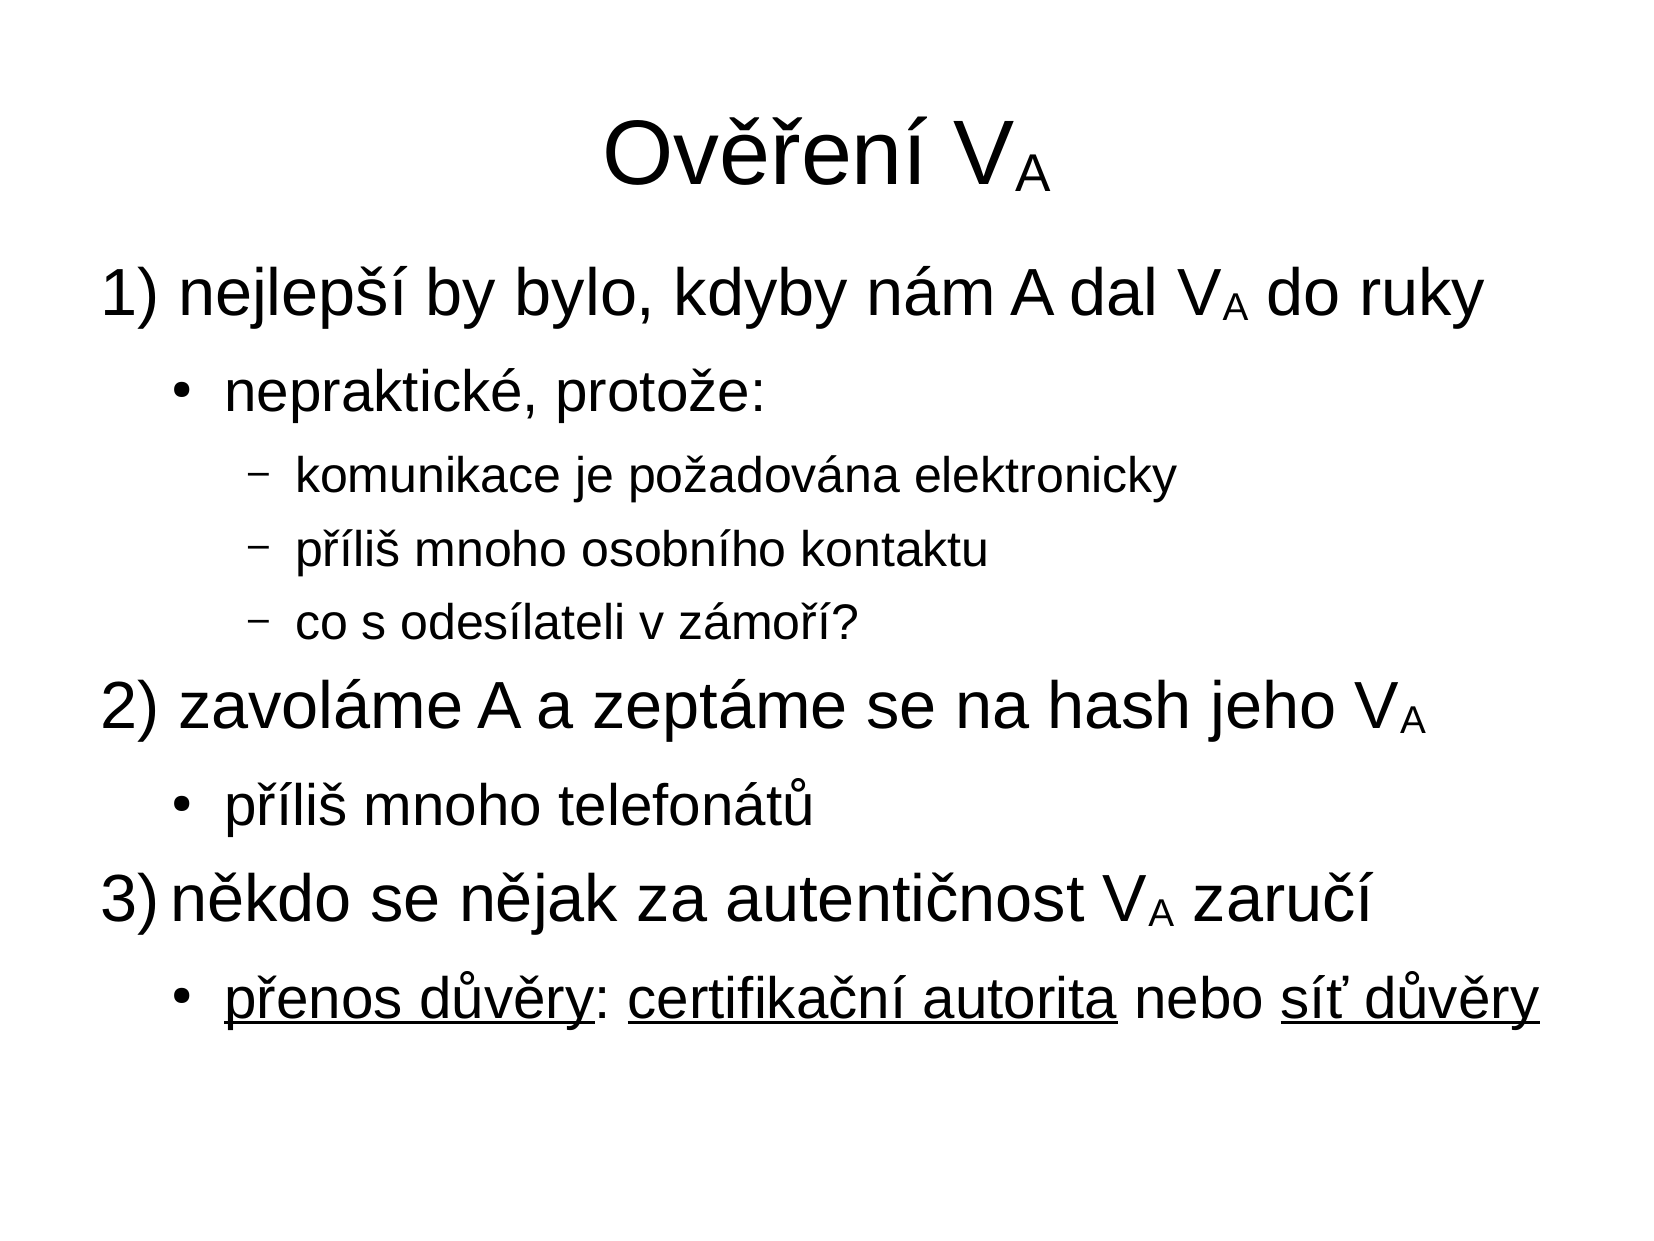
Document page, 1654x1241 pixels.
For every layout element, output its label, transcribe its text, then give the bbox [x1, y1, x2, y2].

list nejlepší by bylo, kdyby nám A dal VA do ruky nepraktické, protože: komunikace je požadována elektronicky příliš mnoho osobního kontaktu co s odesílateli v zámoří? zavoláme A a zeptáme se na hash jeho VA příliš mnoho telefonátů někdo se nějak za autentičnost VA zaručí přenos důvěry: certifikační autorita nebo síť důvěry [82, 254, 1571, 1097]
title Ověření VA [82, 56, 1571, 250]
